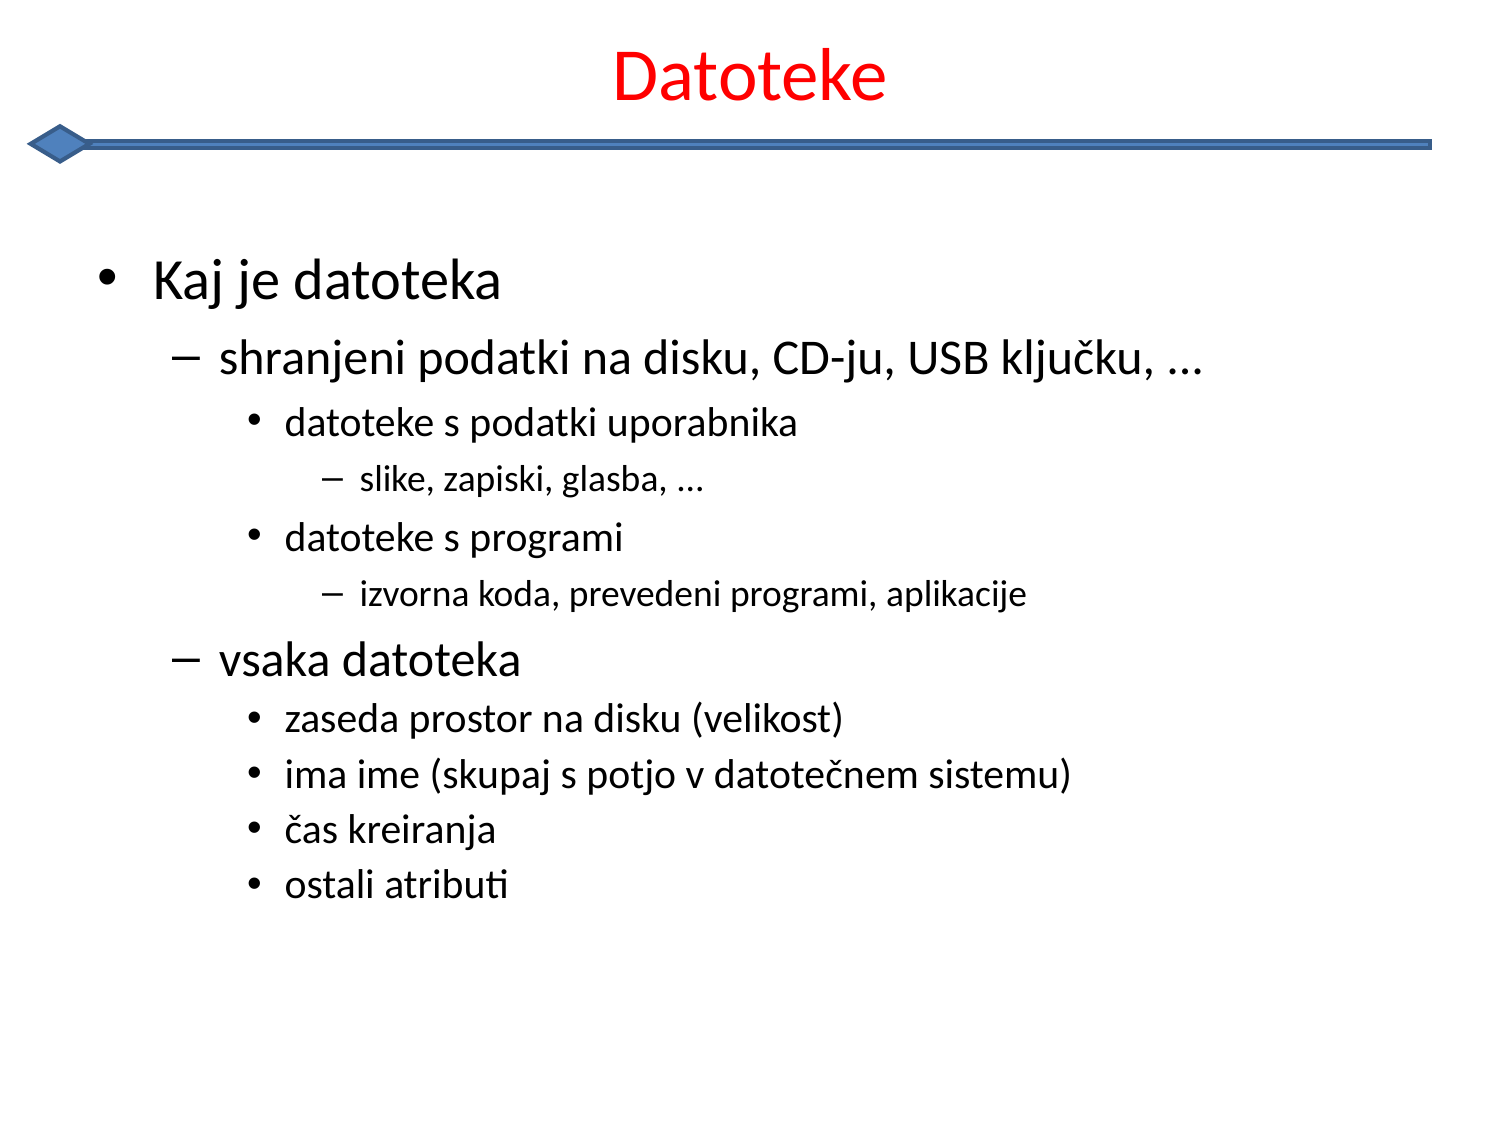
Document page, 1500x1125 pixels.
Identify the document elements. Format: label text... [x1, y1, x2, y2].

title Datoteke [0, 0, 1500, 141]
list Kaj je datoteka shranjeni podatki na disku, CD-ju, USB ključku, ... datoteke s podatki uporabnika slike, zapiski, glasba, ... datoteke s programi izvorna koda, prevedeni programi, aplikacije vsaka datoteka zaseda prostor na disku (velikost) ima ime (skupaj s potjo v datotečnem sistemu) čas kreiranja ostali atributi [82, 234, 1433, 1022]
